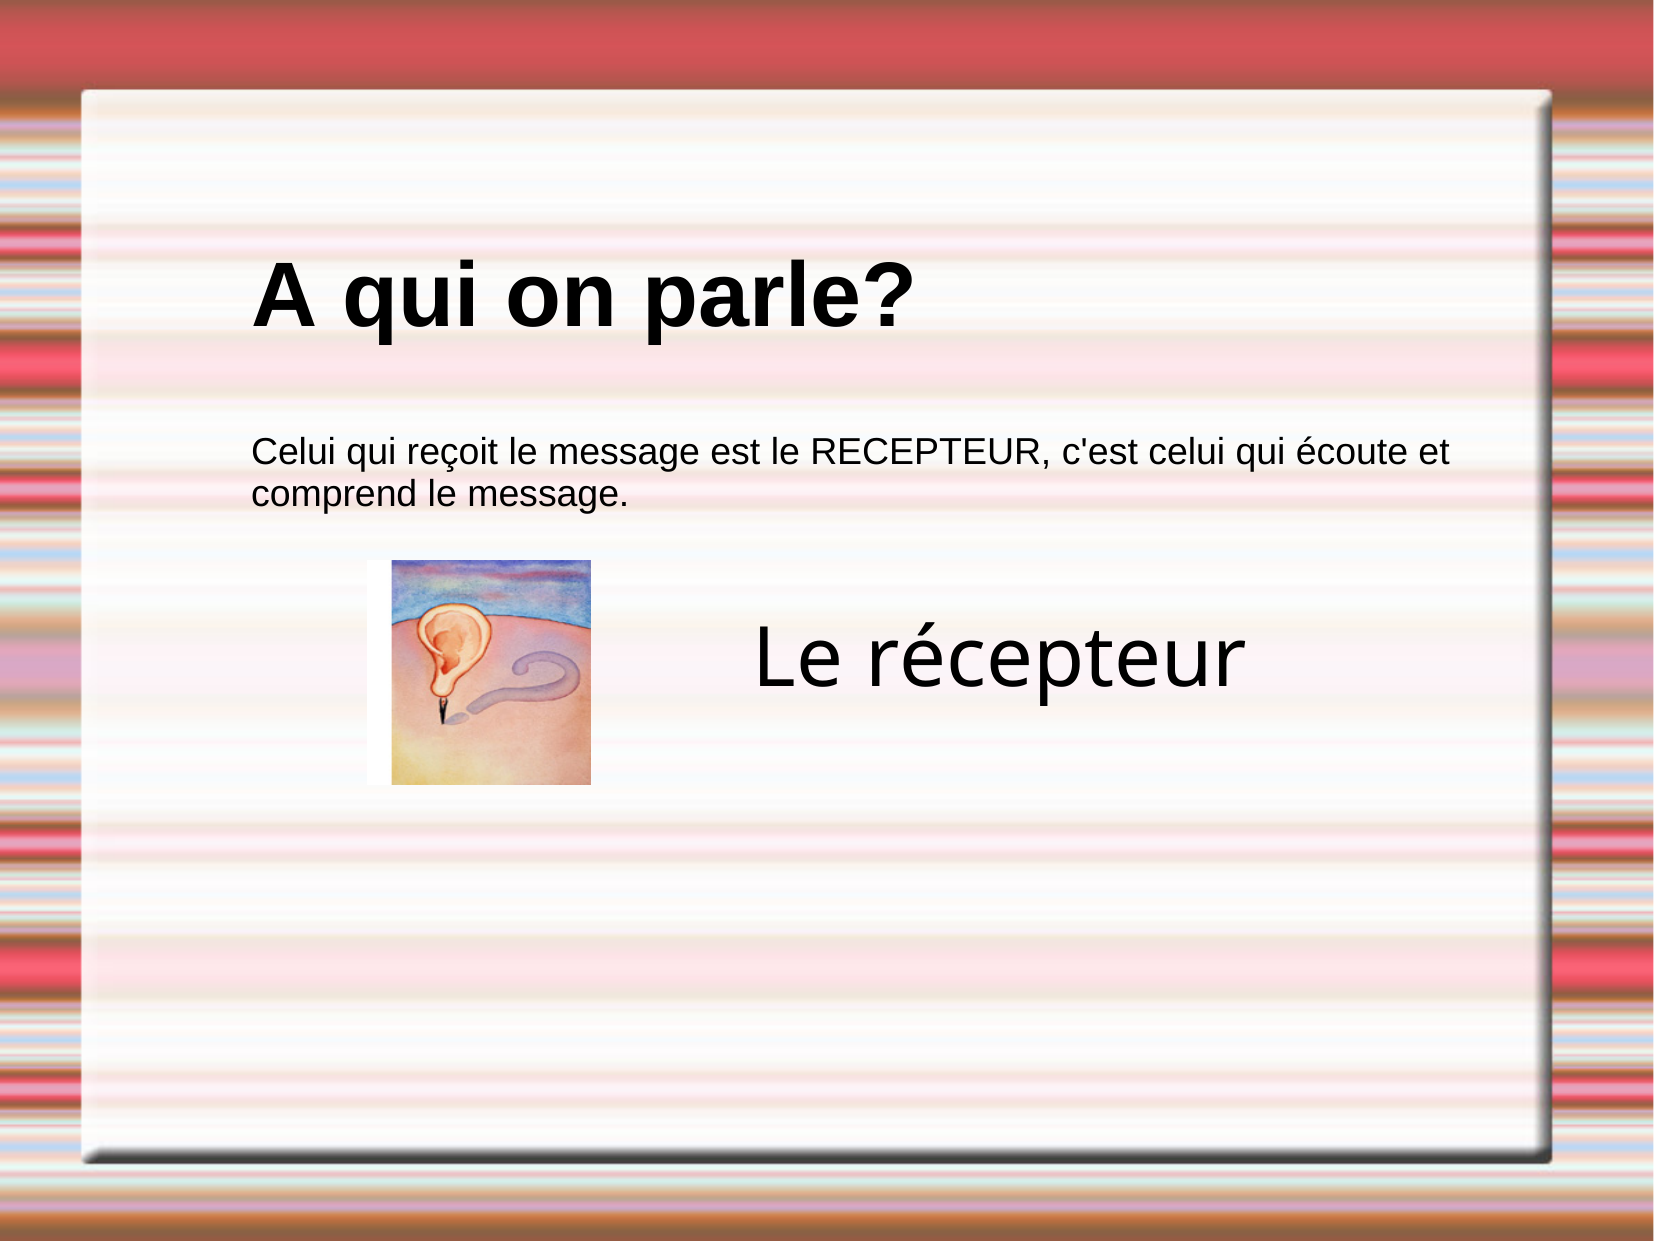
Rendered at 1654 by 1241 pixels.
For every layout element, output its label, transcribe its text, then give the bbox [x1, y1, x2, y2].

text_box A qui on parle? Celui qui reçoit le message est le RECEPTEUR, c'est celui qui écoute et comprend le message. [236, 236, 1477, 564]
text_box Le récepteur [738, 590, 1418, 704]
picture [0, 0, 1654, 1241]
